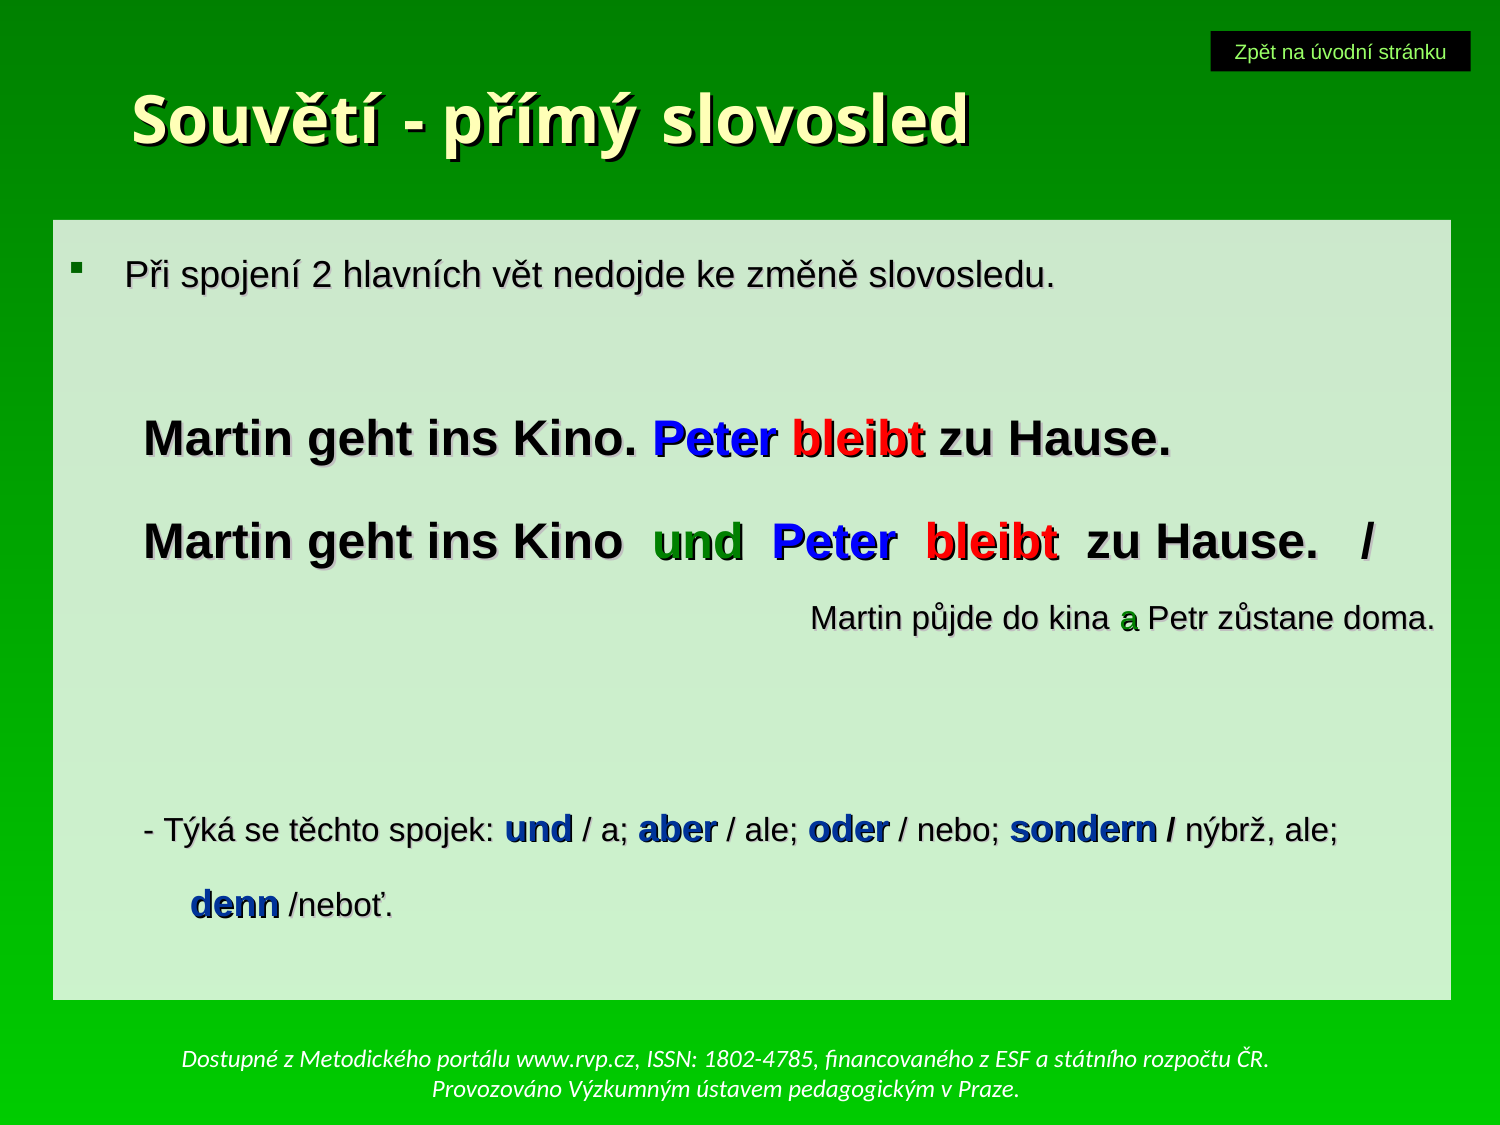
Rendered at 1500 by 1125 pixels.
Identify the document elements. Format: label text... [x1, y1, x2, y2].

title Souvětí - přímý slovosled [75, 40, 1451, 173]
text_box Dostupné z Metodického portálu www.rvp.cz, ISSN: 1802-4785, financovaného z ESF a státního rozpočtu ČR. Provozováno Výzkumným ústavem pedagogickým v Praze. [105, 1042, 1348, 1103]
list Při spojení 2 hlavních vět nedojde ke změně slovosledu. Martin geht ins Kino. Peter bleibt zu Hause. Martin geht ins Kino und Peter bleibt zu Hause. / Martin půjde do kina a Petr zůstane doma. - Týká se těchto spojek: und / a; aber / ale; oder / nebo; sondern / nýbrž, ale; denn /neboť. [53, 219, 1451, 1000]
text_box Zpět na úvodní stránku [1210, 31, 1471, 72]
